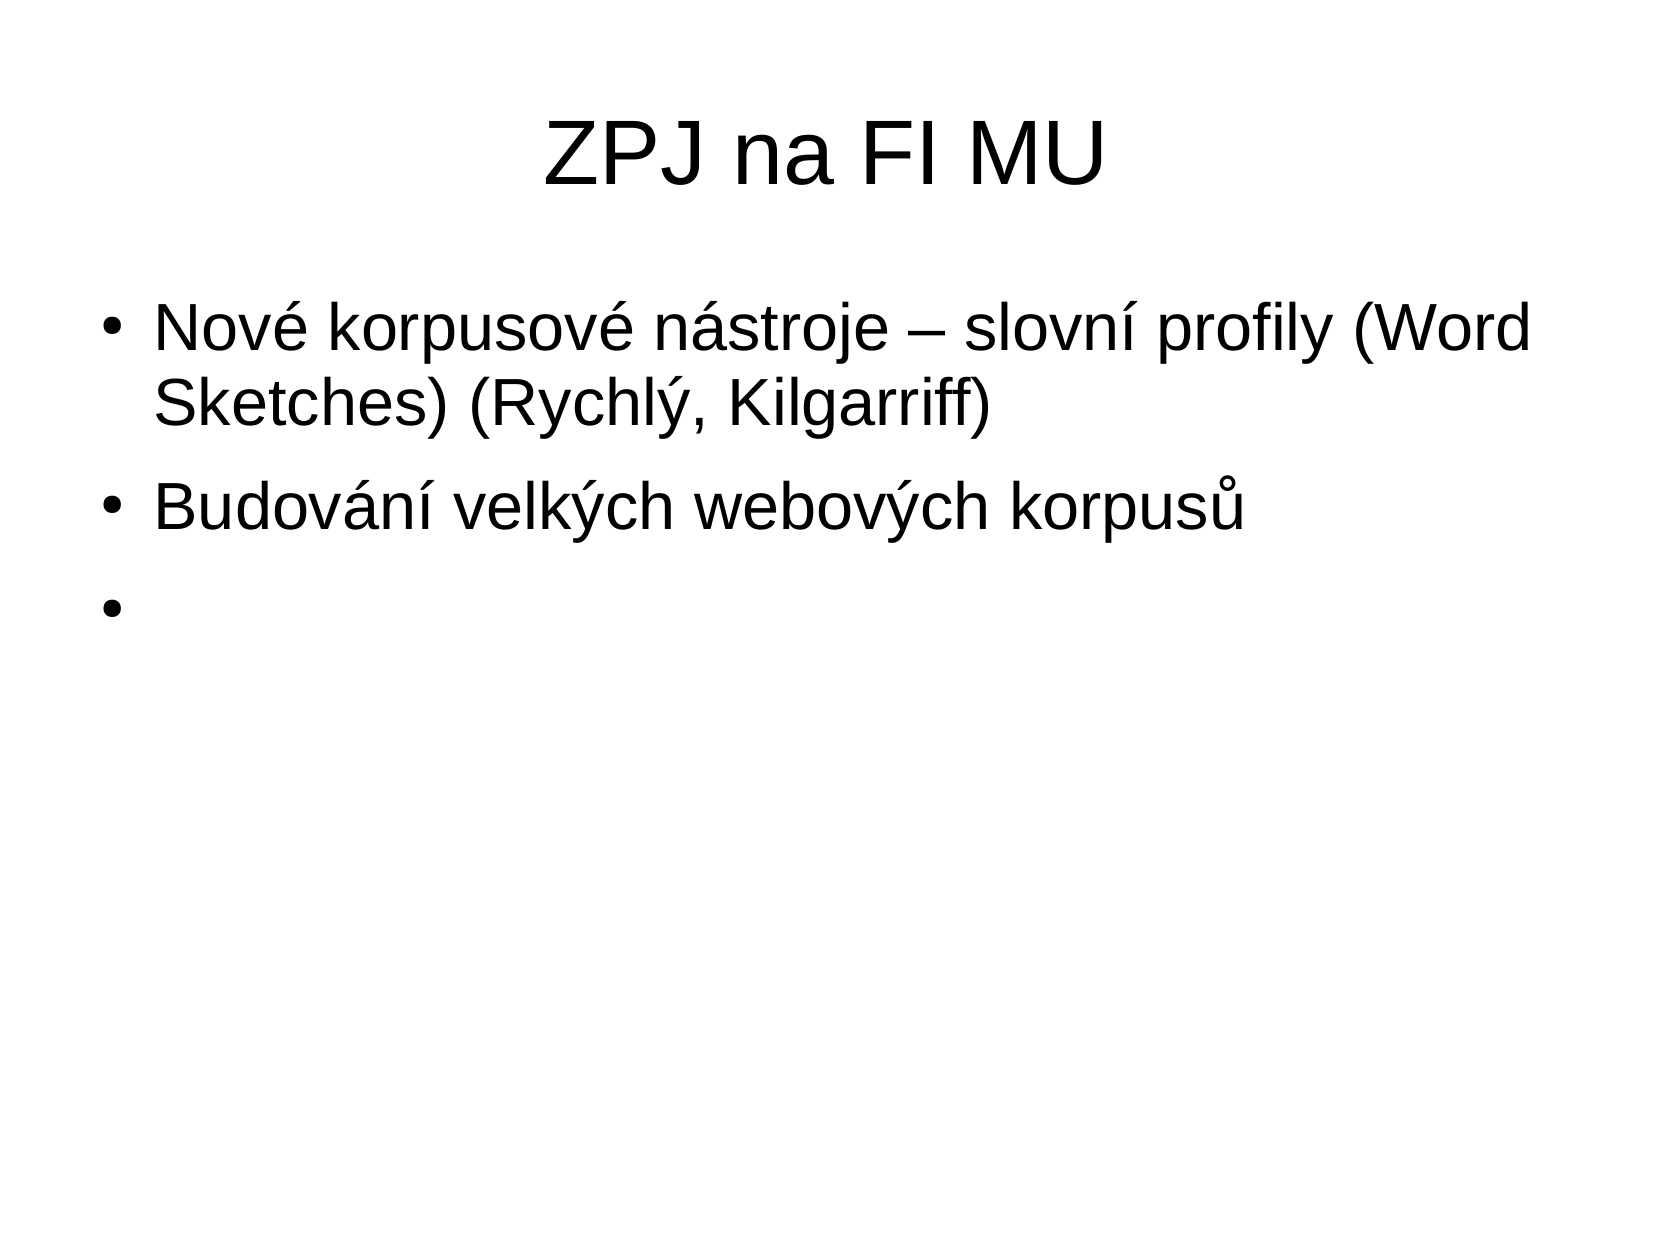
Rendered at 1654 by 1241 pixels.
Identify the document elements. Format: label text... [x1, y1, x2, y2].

title ZPJ na FI MU [82, 56, 1571, 250]
list Nové korpusové nástroje – slovní profily (Word Sketches) (Rychlý, Kilgarriff) Budování velkých webových korpusů [82, 290, 1571, 1094]
